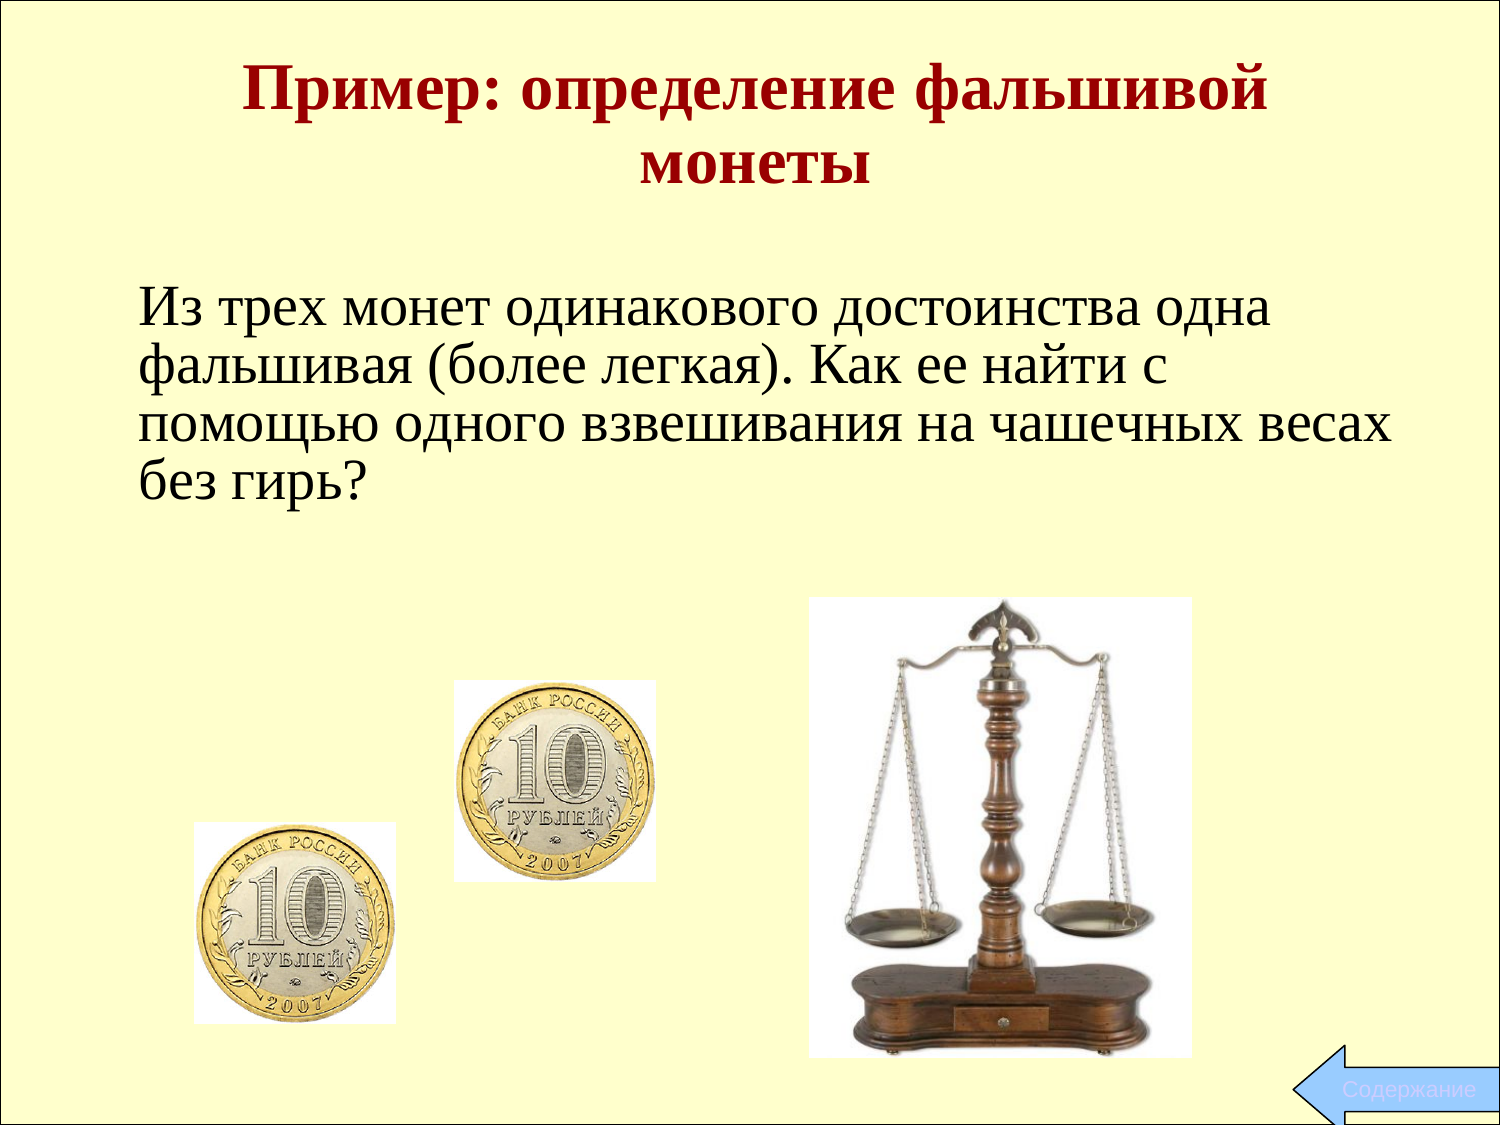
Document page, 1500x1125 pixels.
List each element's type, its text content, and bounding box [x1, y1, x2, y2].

text_box [0, 0, 1500, 1125]
picture [194, 822, 396, 1024]
picture [454, 680, 656, 882]
text_box Из трех монет одинакового достоинства одна фальшивая (более легкая). Как ее найти с помощью одного взвешивания на чашечных весах без гирь? [123, 271, 1412, 520]
picture [809, 597, 1192, 1058]
text_box Пример: определение фальшивой монеты [194, 42, 1317, 207]
text_box [1345, 1112, 1500, 1125]
text_box Содержание [1293, 1045, 1500, 1125]
